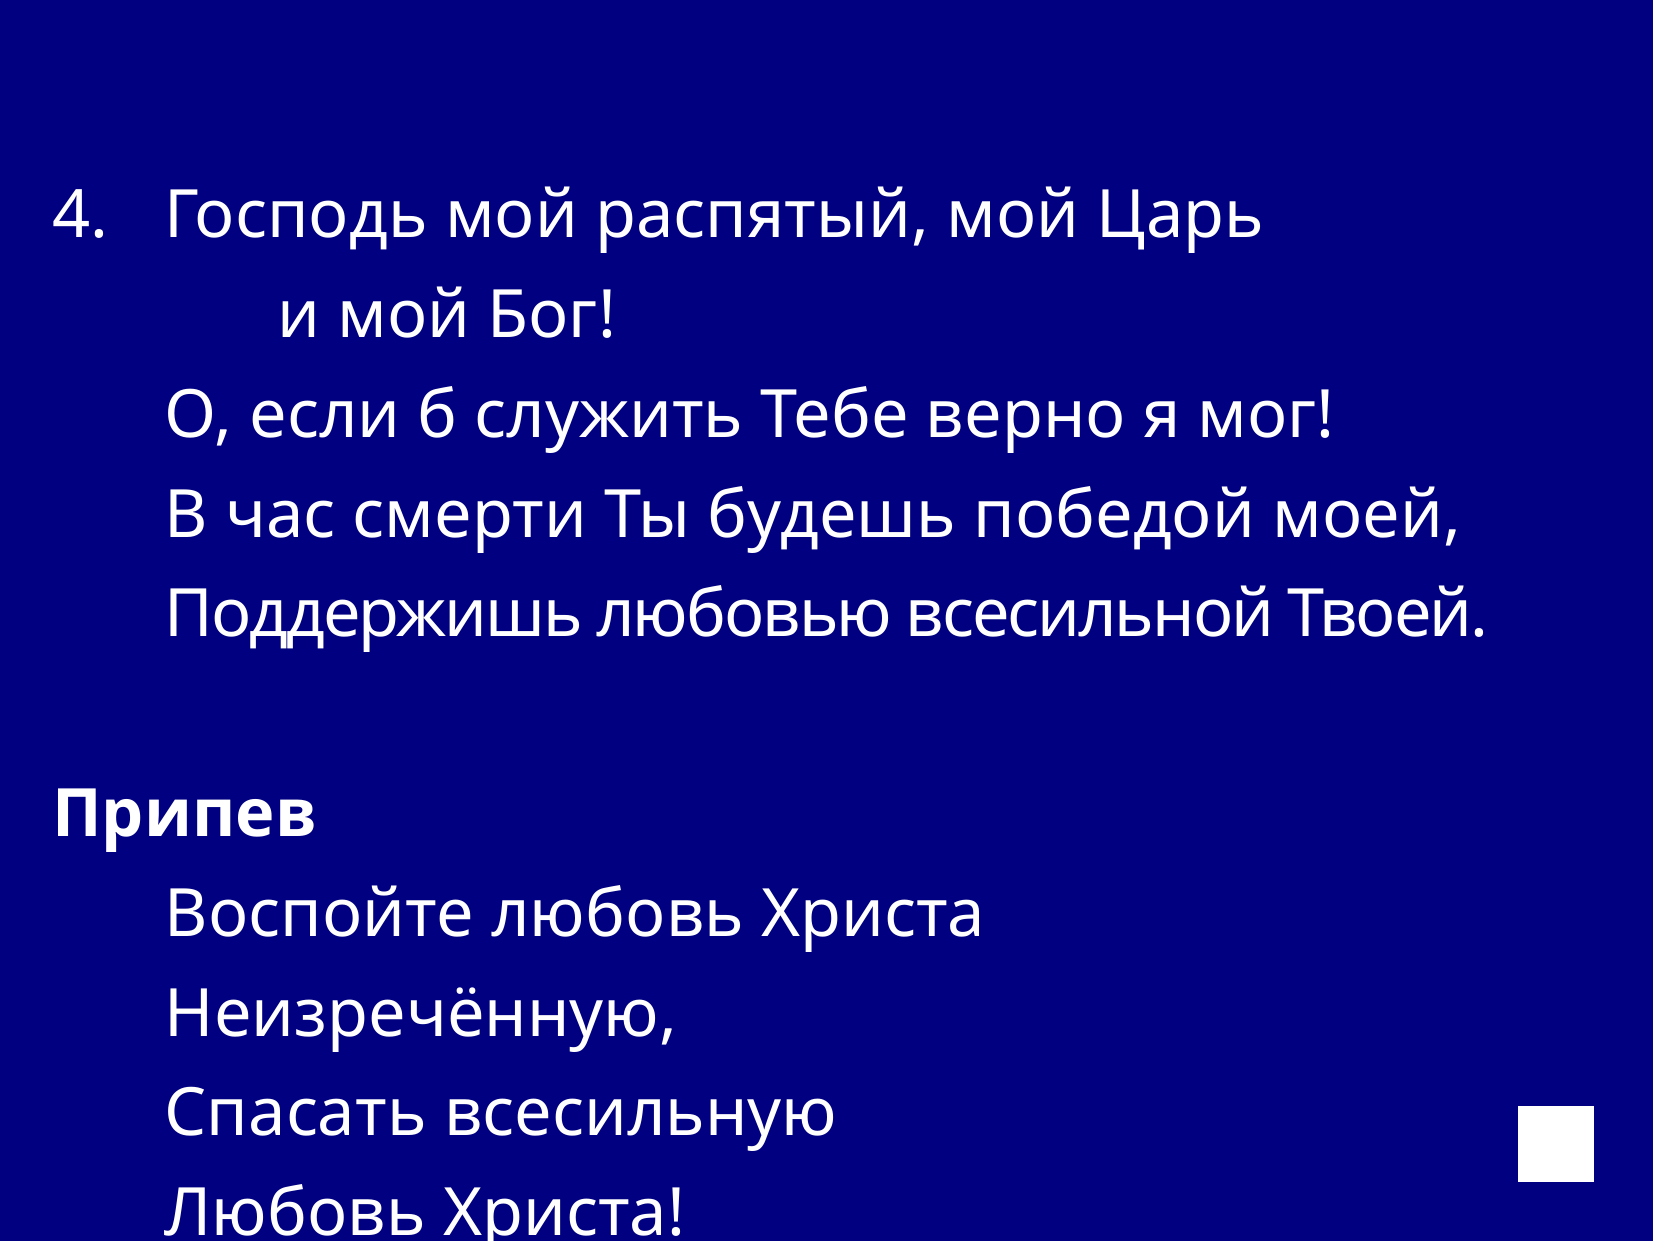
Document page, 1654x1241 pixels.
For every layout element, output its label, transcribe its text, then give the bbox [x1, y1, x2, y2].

text_box 4. Господь мой распятый, мой Царь и мой Бог! О, если б служить Тебе верно я мог! В час смерти Ты будешь победой моей, Поддержишь любовью всесильной Твоей. Припев Воспойте любовь Христа Неизречённую, Спасать всесильную Любовь Христа! [37, 150, 1653, 1163]
text_box [1518, 1163, 1594, 1182]
